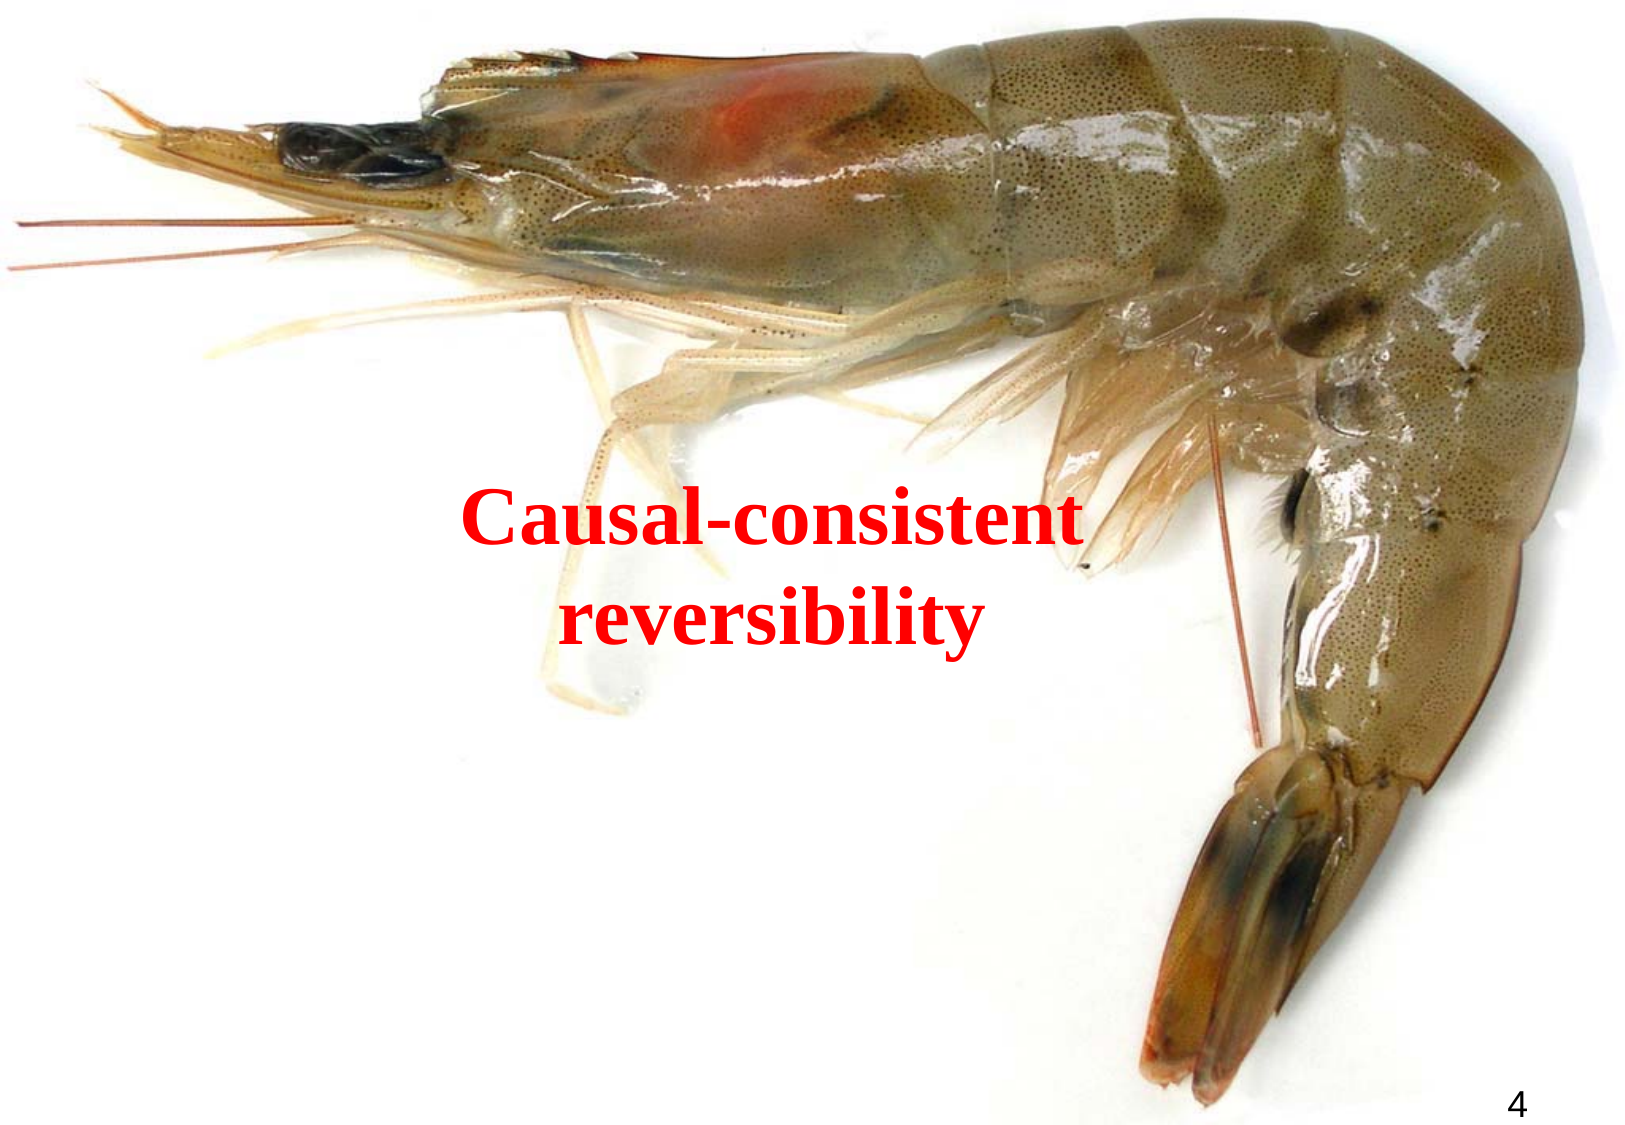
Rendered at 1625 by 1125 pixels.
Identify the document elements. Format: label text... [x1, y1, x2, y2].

picture [0, 0, 1625, 1125]
title Causal-consistent reversibility [246, 561, 1299, 669]
